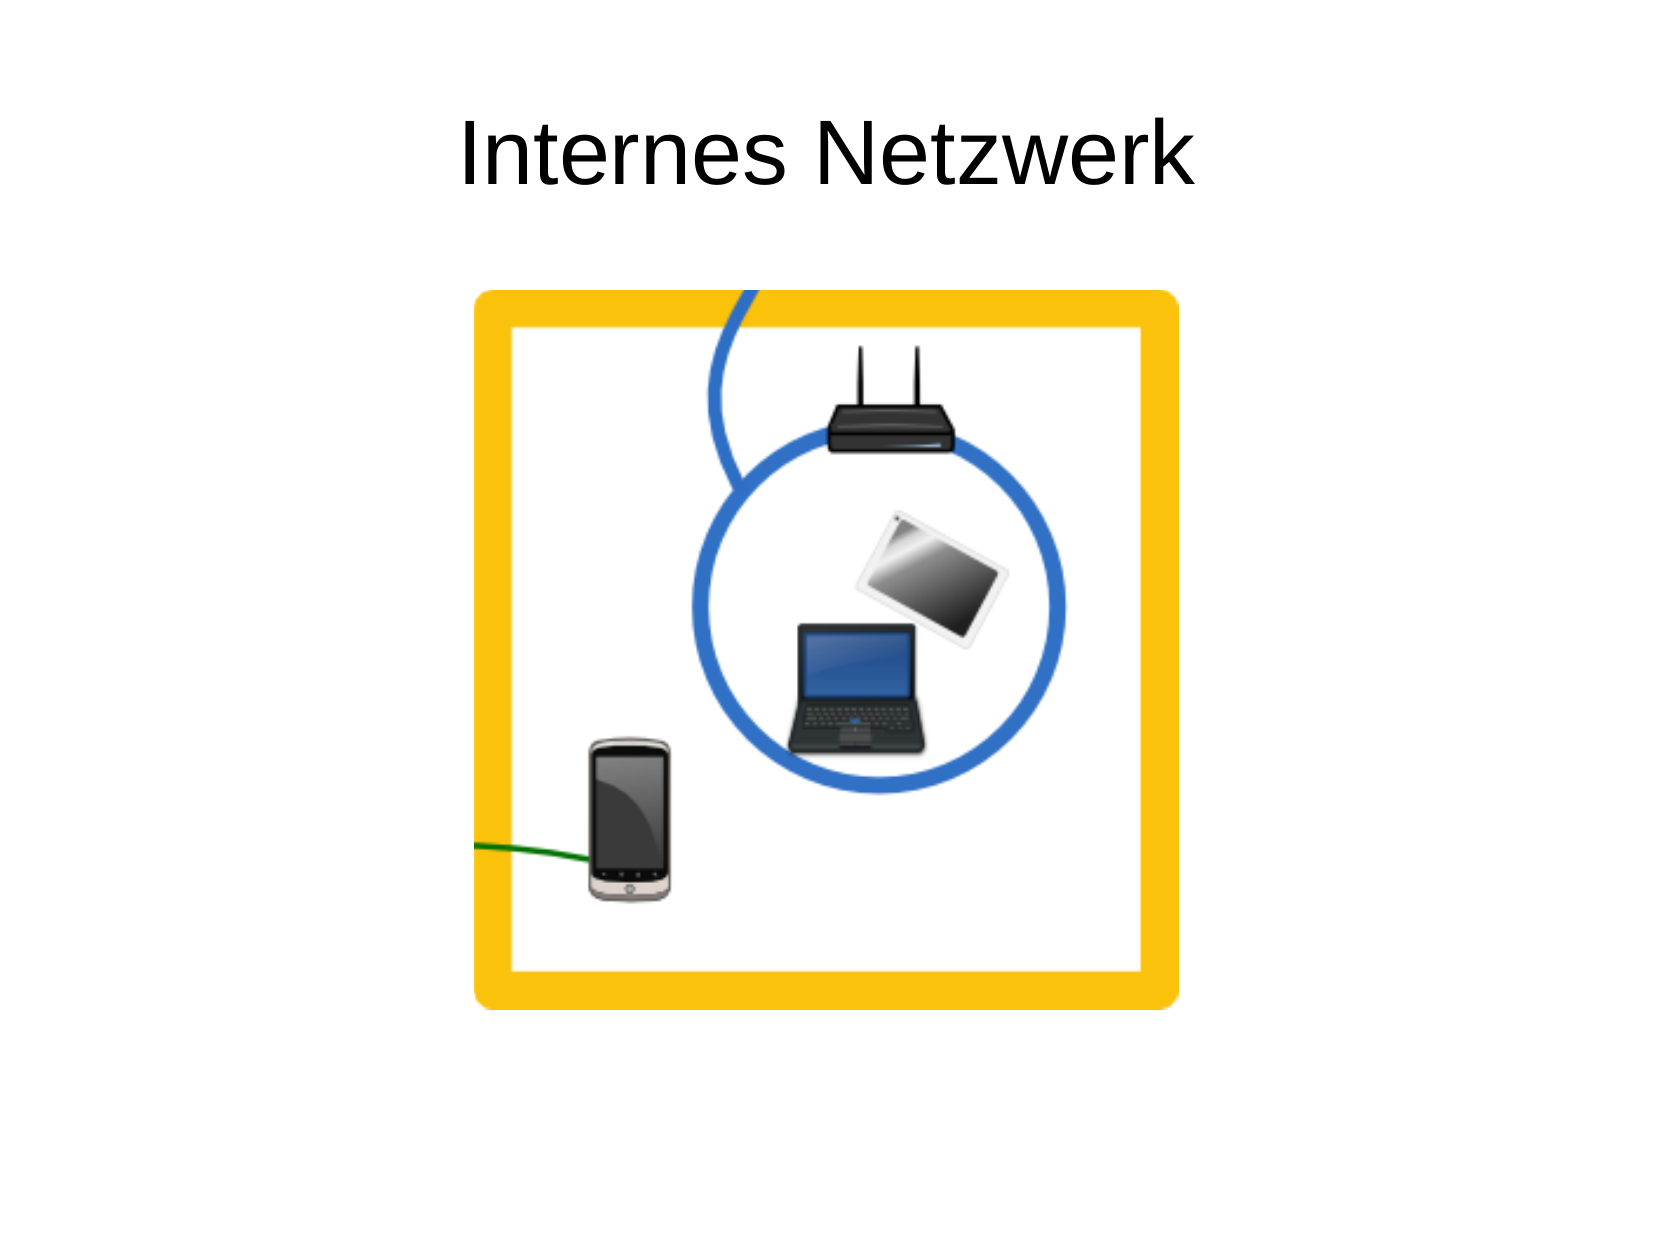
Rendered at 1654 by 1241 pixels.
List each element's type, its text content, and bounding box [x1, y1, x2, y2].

picture [474, 290, 1179, 1010]
title Internes Netzwerk [82, 49, 1571, 257]
